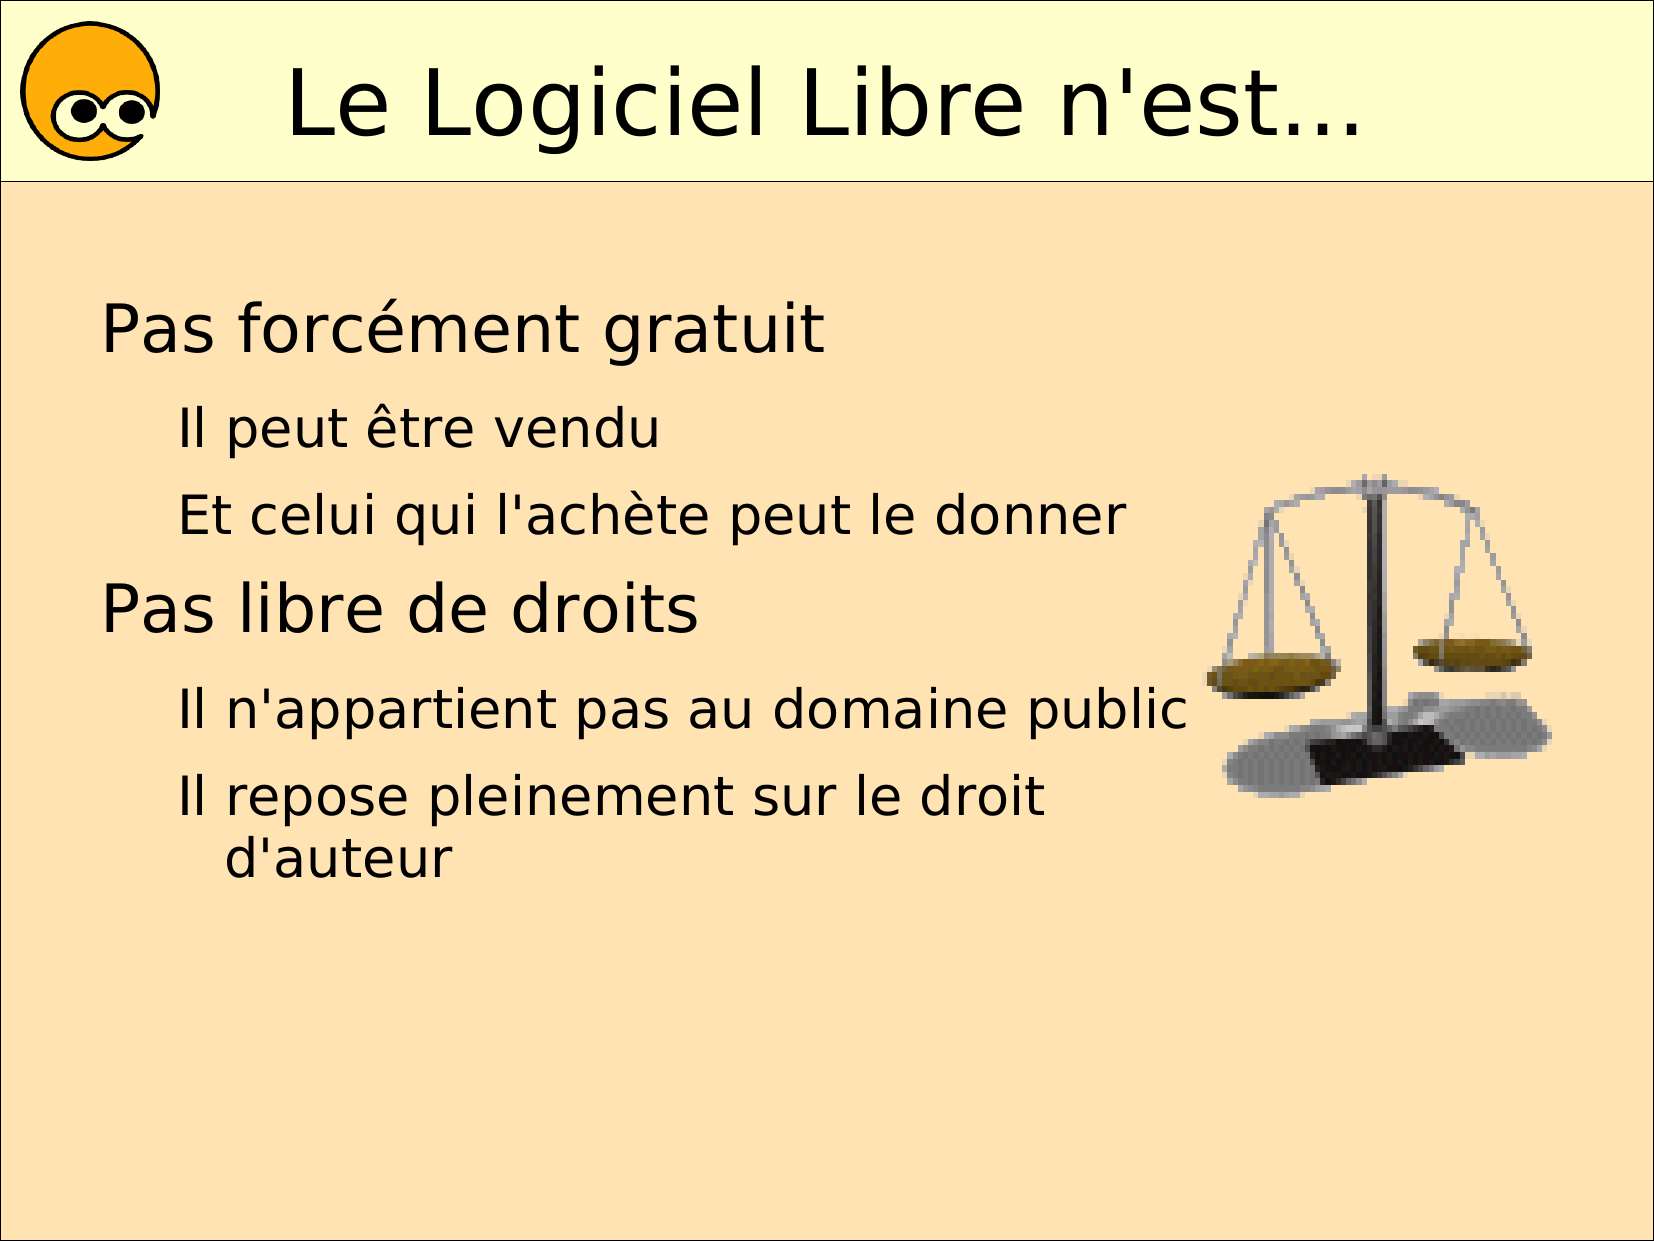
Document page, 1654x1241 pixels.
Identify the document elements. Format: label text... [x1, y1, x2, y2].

picture [1197, 461, 1558, 813]
title Le Logiciel Libre n'est... [82, 0, 1571, 208]
list Pas forcément gratuit Il peut être vendu Et celui qui l'achète peut le donner Pas libre de droits Il n'appartient pas au domaine public Il repose pleinement sur le droit d'auteur [82, 290, 1217, 1109]
picture [20, 21, 82, 161]
